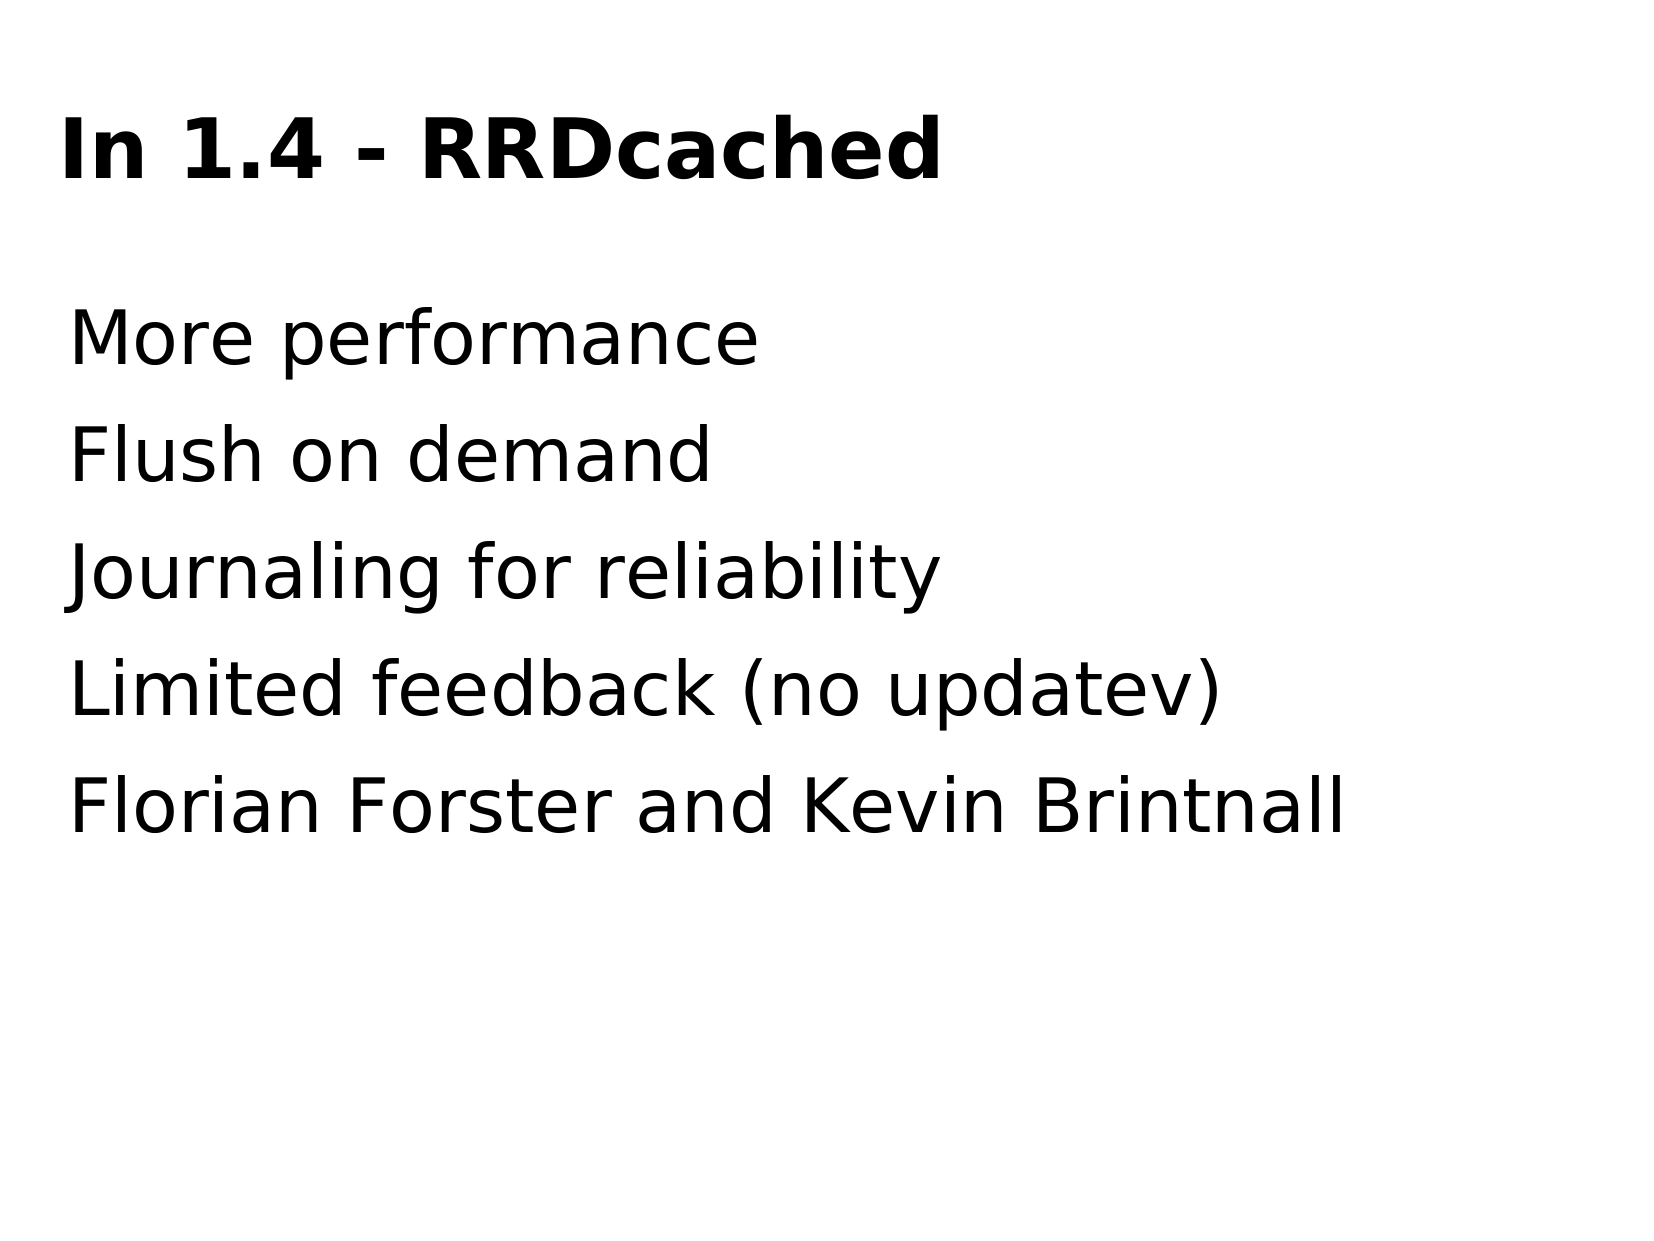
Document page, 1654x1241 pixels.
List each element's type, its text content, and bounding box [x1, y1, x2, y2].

list More performance Flush on demand Journaling for reliability Limited feedback (no updatev) Florian Forster and Kevin Brintnall [50, 295, 1571, 1084]
title In 1.4 - RRDcached [59, 82, 1607, 218]
